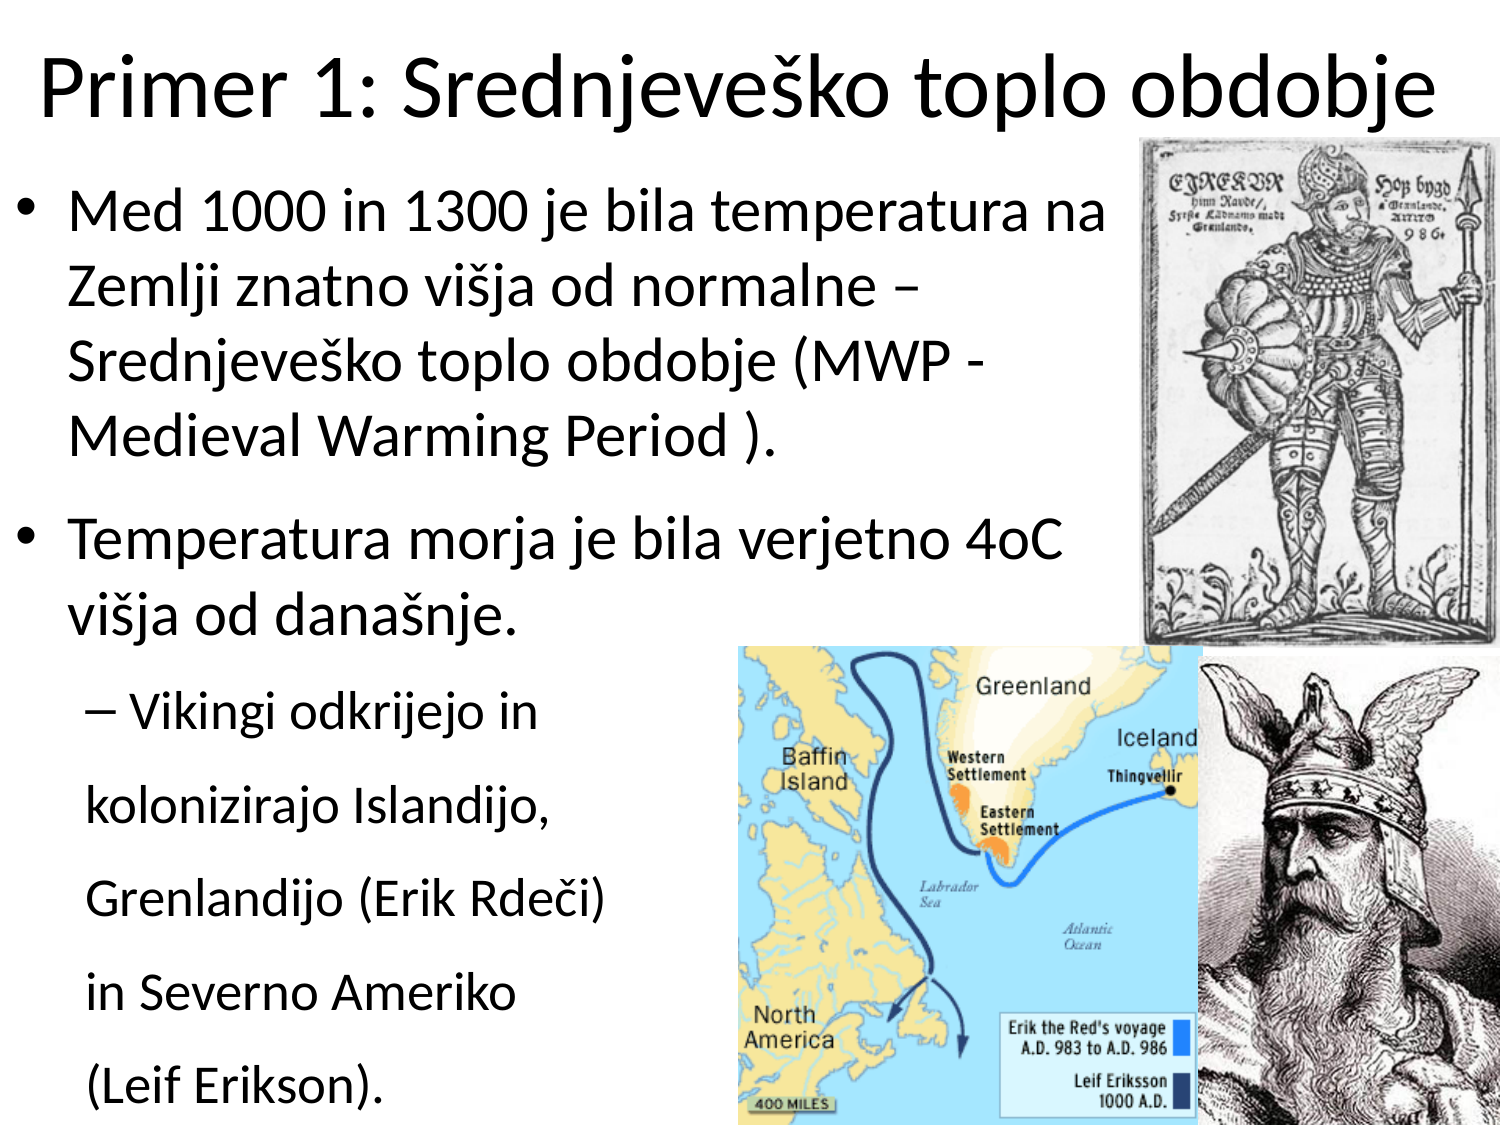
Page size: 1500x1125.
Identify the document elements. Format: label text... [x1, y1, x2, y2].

picture [738, 137, 1500, 1125]
list Med 1000 in 1300 je bila temperatura na Zemlji znatno višja od normalne – Srednjeveško toplo obdobje (MWP - Medieval Warming Period ). Temperatura morja je bila verjetno 4oC višja od današnje. Vikingi odkrijejo in kolonizirajo Islandijo, Grenlandijo (Erik Rdeči) in Severno Ameriko (Leif Erikson). [0, 160, 1128, 1125]
title Primer 1: Srednjeveško toplo obdobje [0, 0, 1500, 161]
